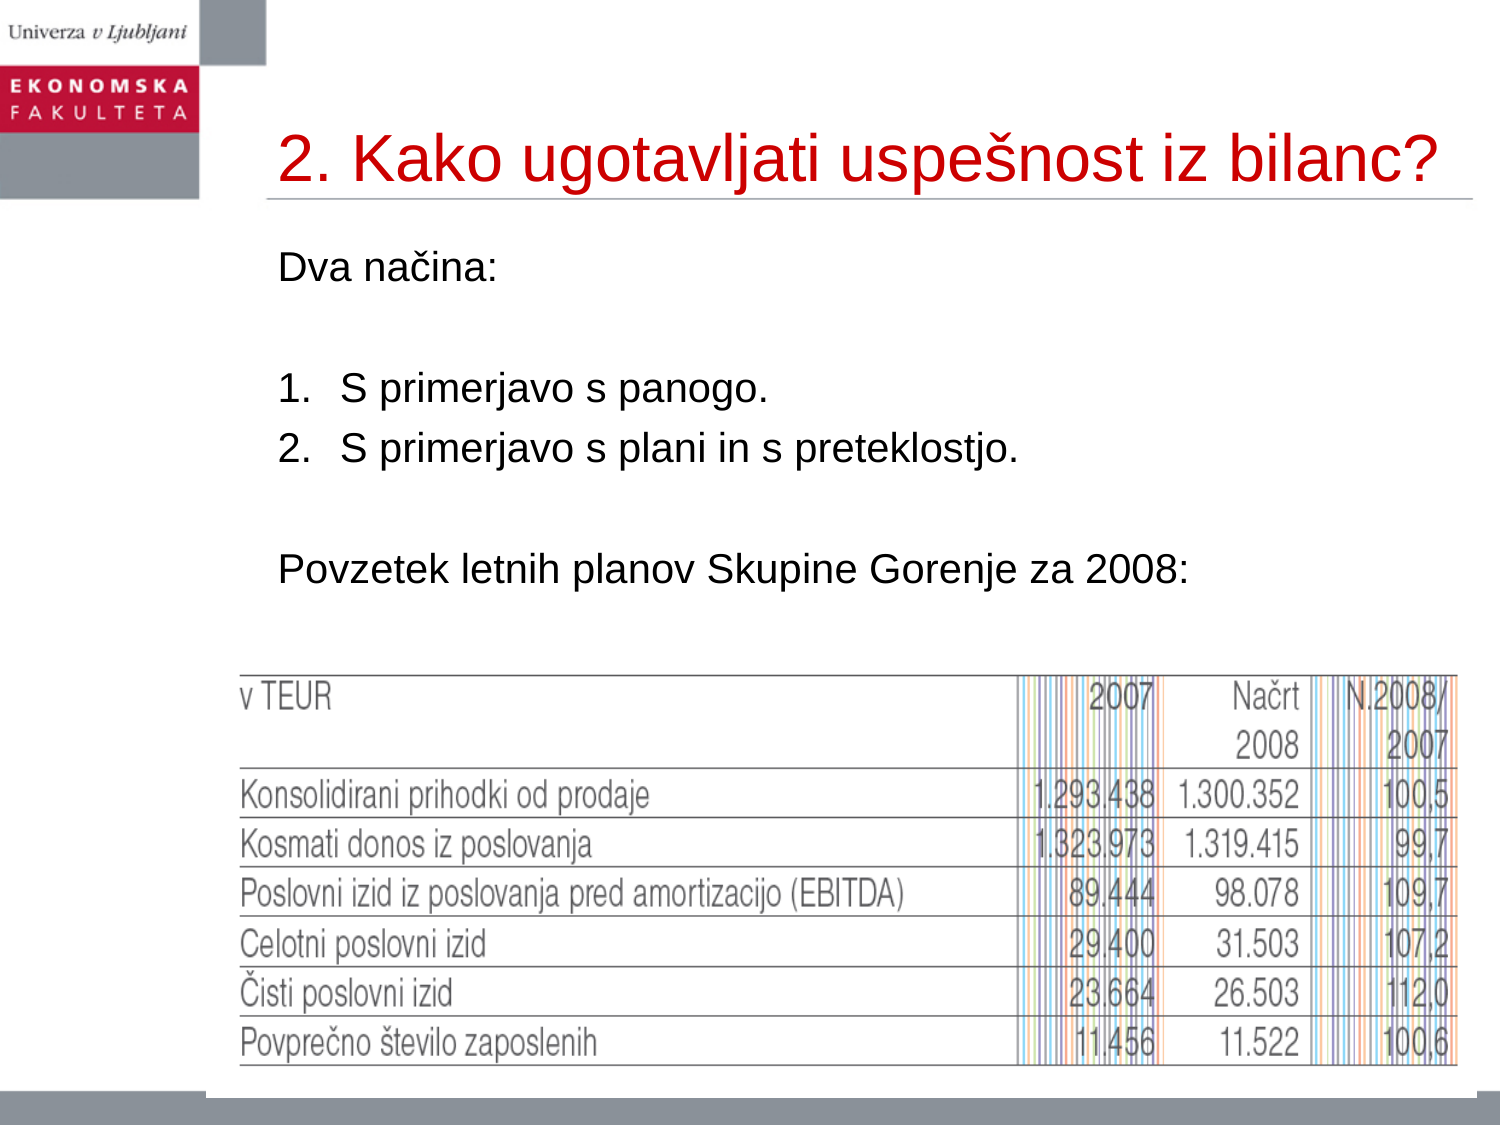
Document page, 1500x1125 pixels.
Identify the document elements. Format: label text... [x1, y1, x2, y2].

list Dva načina: S primerjavo s panogo. S primerjavo s plani in s preteklostjo. Povzetek letnih planov Skupine Gorenje za 2008: [262, 231, 1476, 633]
picture [0, 0, 1500, 1125]
title 2. Kako ugotavljati uspešnost iz bilanc? [262, 24, 1476, 203]
